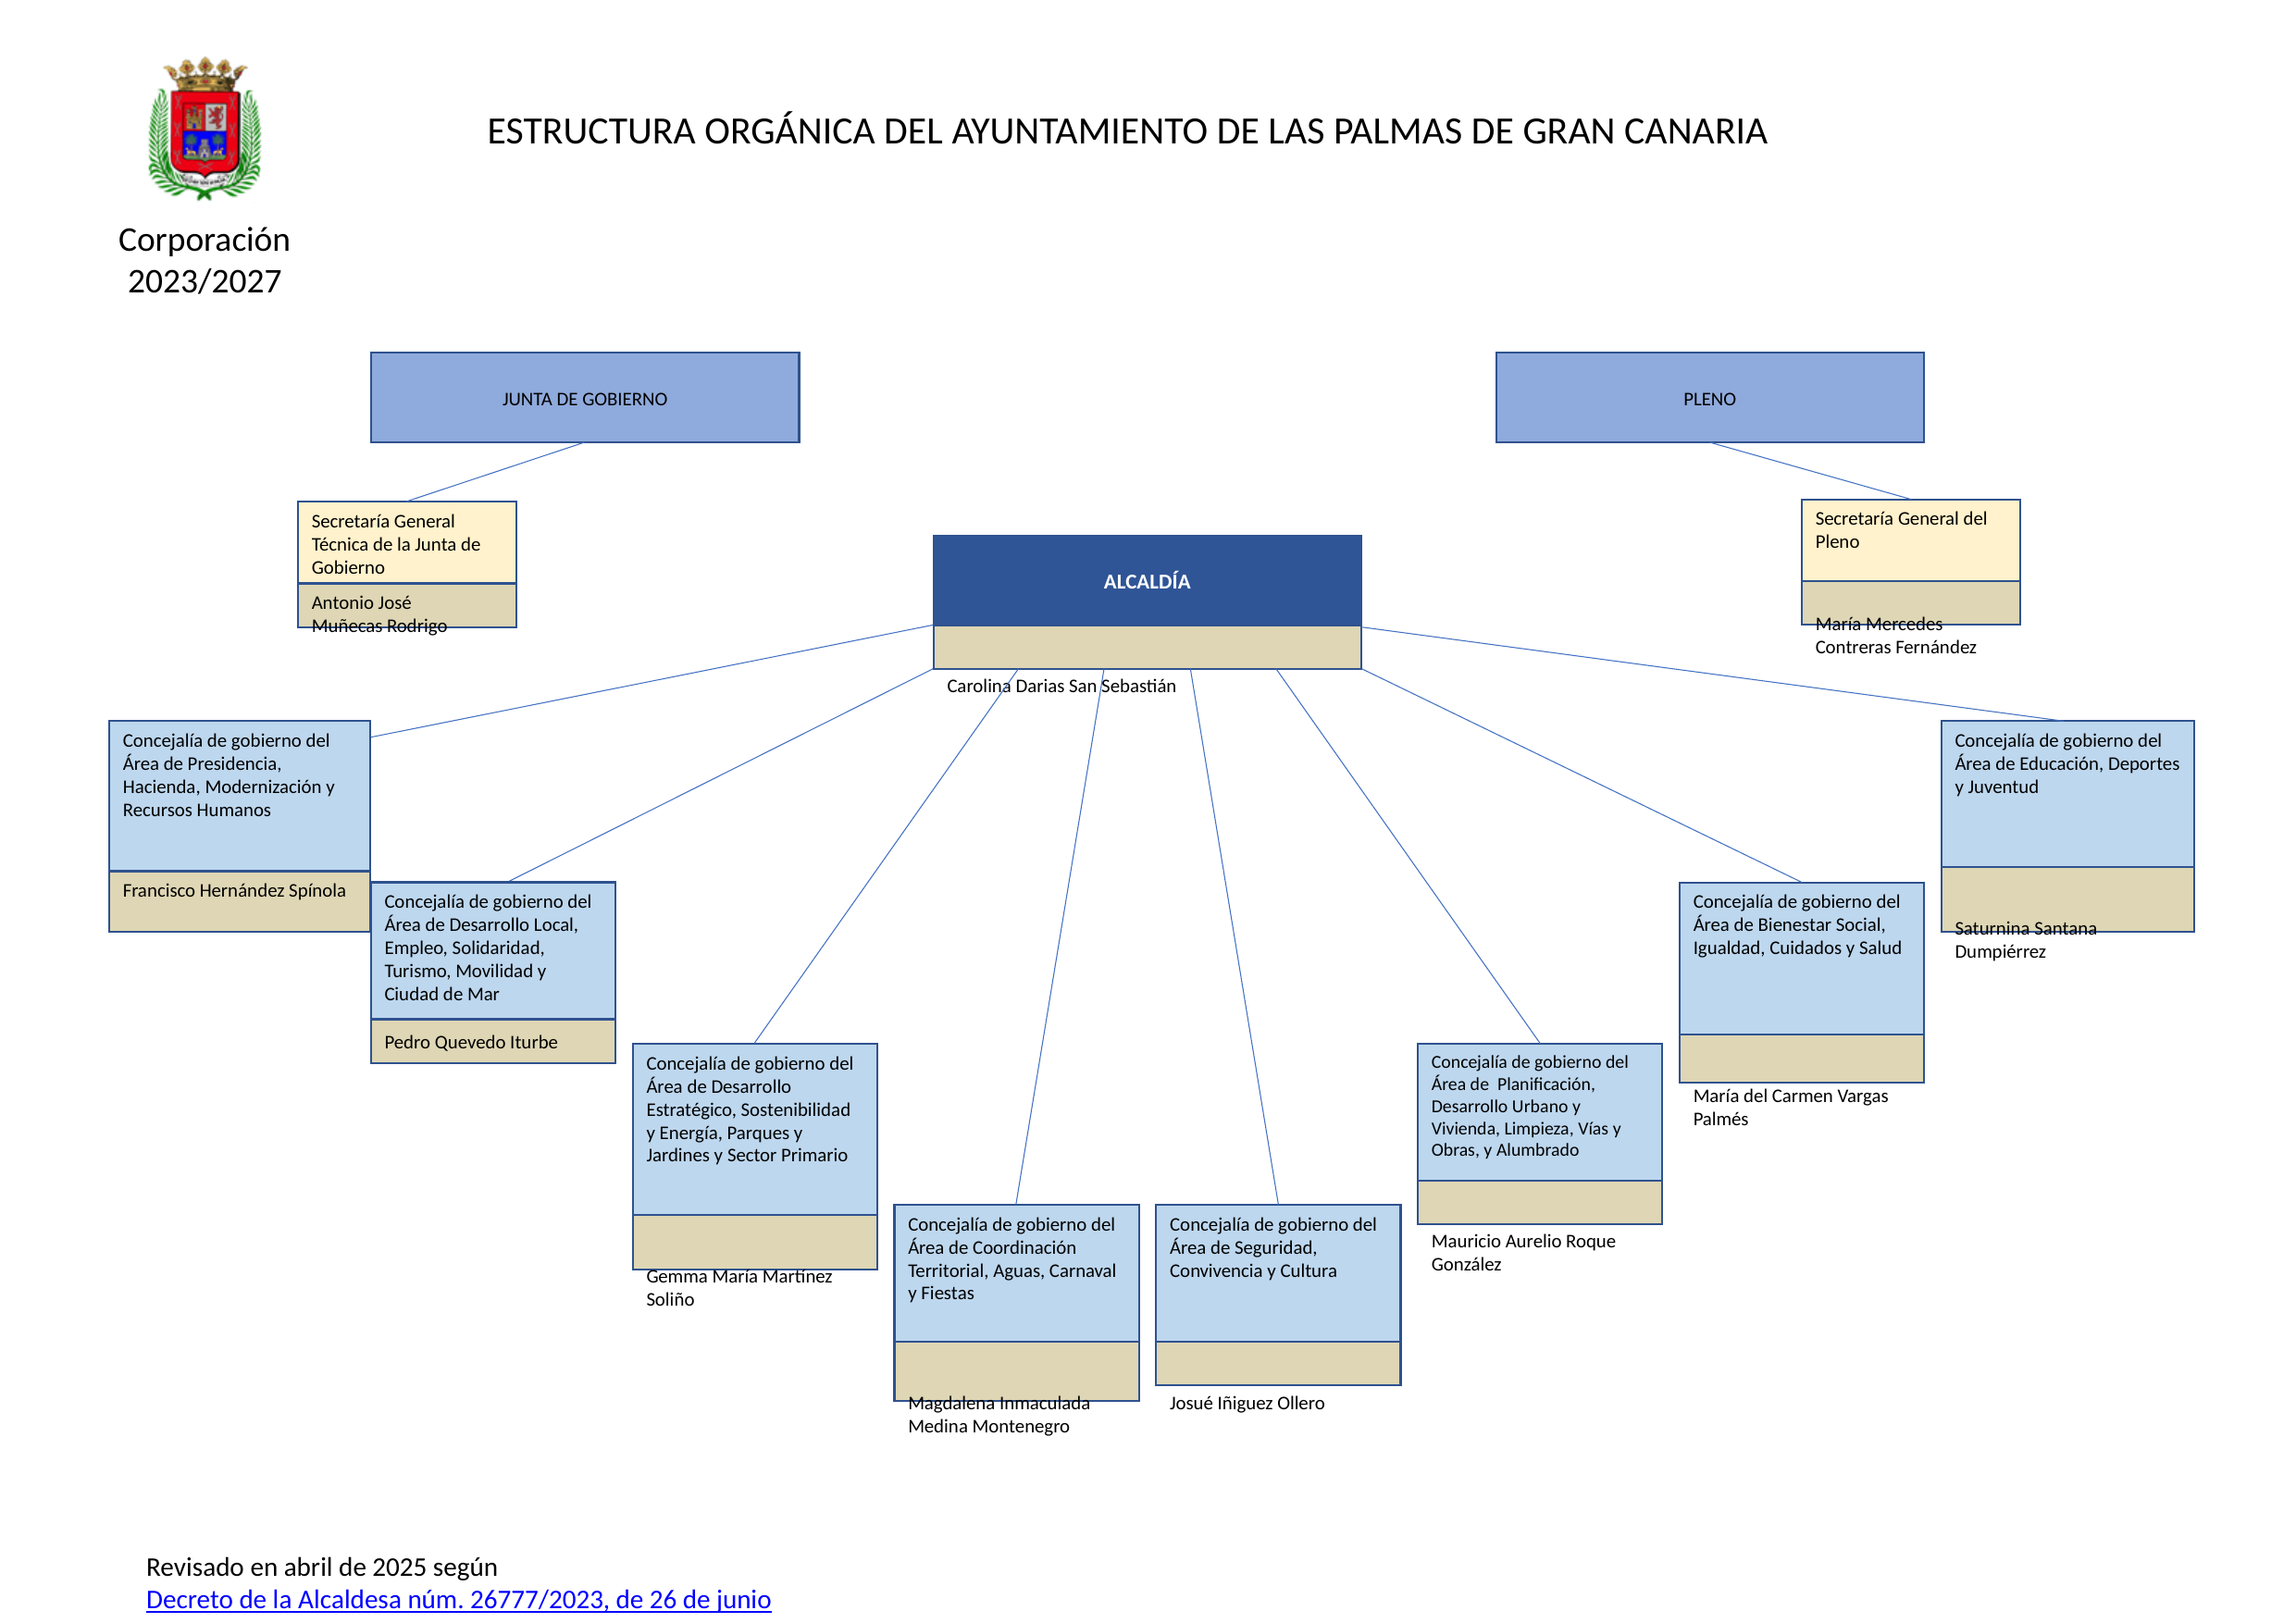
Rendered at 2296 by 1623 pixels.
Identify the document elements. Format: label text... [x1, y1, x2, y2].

text_box Josué Iñiguez Ollero [1156, 1342, 1401, 1385]
text_box Concejalía de gobierno del Área de Presidencia, Hacienda, Modernización y Recursos Humanos [109, 721, 370, 872]
text_box Saturnina Santana Dumpiérrez [1942, 867, 2194, 932]
text_box Antonio José Muñecas Rodrigo [298, 584, 516, 627]
text_box María Mercedes Contreras Fernández [1802, 581, 2020, 625]
text_box Pedro Quevedo Iturbe [371, 1019, 615, 1063]
text_box Mauricio Aurelio Roque González [1418, 1181, 1662, 1224]
text_box Concejalía de gobierno del Área de Seguridad, Convivencia y Cultura [1156, 1205, 1401, 1342]
text_box ALCALDÍA [934, 536, 1361, 625]
text_box Concejalía de gobierno del Área de Coordinación Territorial, Aguas, Carnaval y Fiestas [894, 1205, 1139, 1342]
text_box Corporación 2023/2027 [82, 209, 328, 307]
text_box Concejalía de gobierno del Área de Bienestar Social, Igualdad, Cuidados y Salud [1680, 883, 1924, 1035]
text_box Secretaría General del Pleno [1802, 500, 2020, 581]
text_box Magdalena Inmaculada Medina Montenegro [894, 1342, 1139, 1401]
text_box Concejalía de gobierno del Área de Desarrollo Local, Empleo, Solidaridad, Turismo, Movilidad y Ciudad de Mar [371, 883, 615, 1019]
text_box Gemma María Martínez Soliño [633, 1215, 877, 1270]
text_box Revisado en abril de 2025 según Decreto de la Alcaldesa núm. 26777/2023, de 26 de junio [132, 1542, 1347, 1622]
text_box Secretaría General Técnica de la Junta de Gobierno [298, 502, 516, 583]
text_box Concejalía de gobierno del Área de Educación, Deportes y Juventud [1942, 721, 2194, 867]
text_box PLENO [1496, 353, 1924, 442]
text_box Francisco Hernández Spínola [109, 872, 370, 932]
text_box JUNTA DE GOBIERNO [371, 353, 800, 442]
text_box ESTRUCTURA ORGÁNICA DEL AYUNTAMIENTO DE LAS PALMAS DE GRAN CANARIA [474, 98, 1821, 159]
text_box Concejalía de gobierno del Área de Planificación, Desarrollo Urbano y Vivienda, Limpieza, Vías y Obras, y Alumbrado [1418, 1044, 1662, 1181]
picture [146, 53, 263, 204]
text_box María del Carmen Vargas Palmés [1680, 1035, 1924, 1083]
text_box Concejalía de gobierno del Área de Desarrollo Estratégico, Sostenibilidad y Energía, Parques y Jardines y Sector Primario [633, 1044, 877, 1215]
text_box Carolina Darias San Sebastián [934, 625, 1361, 669]
